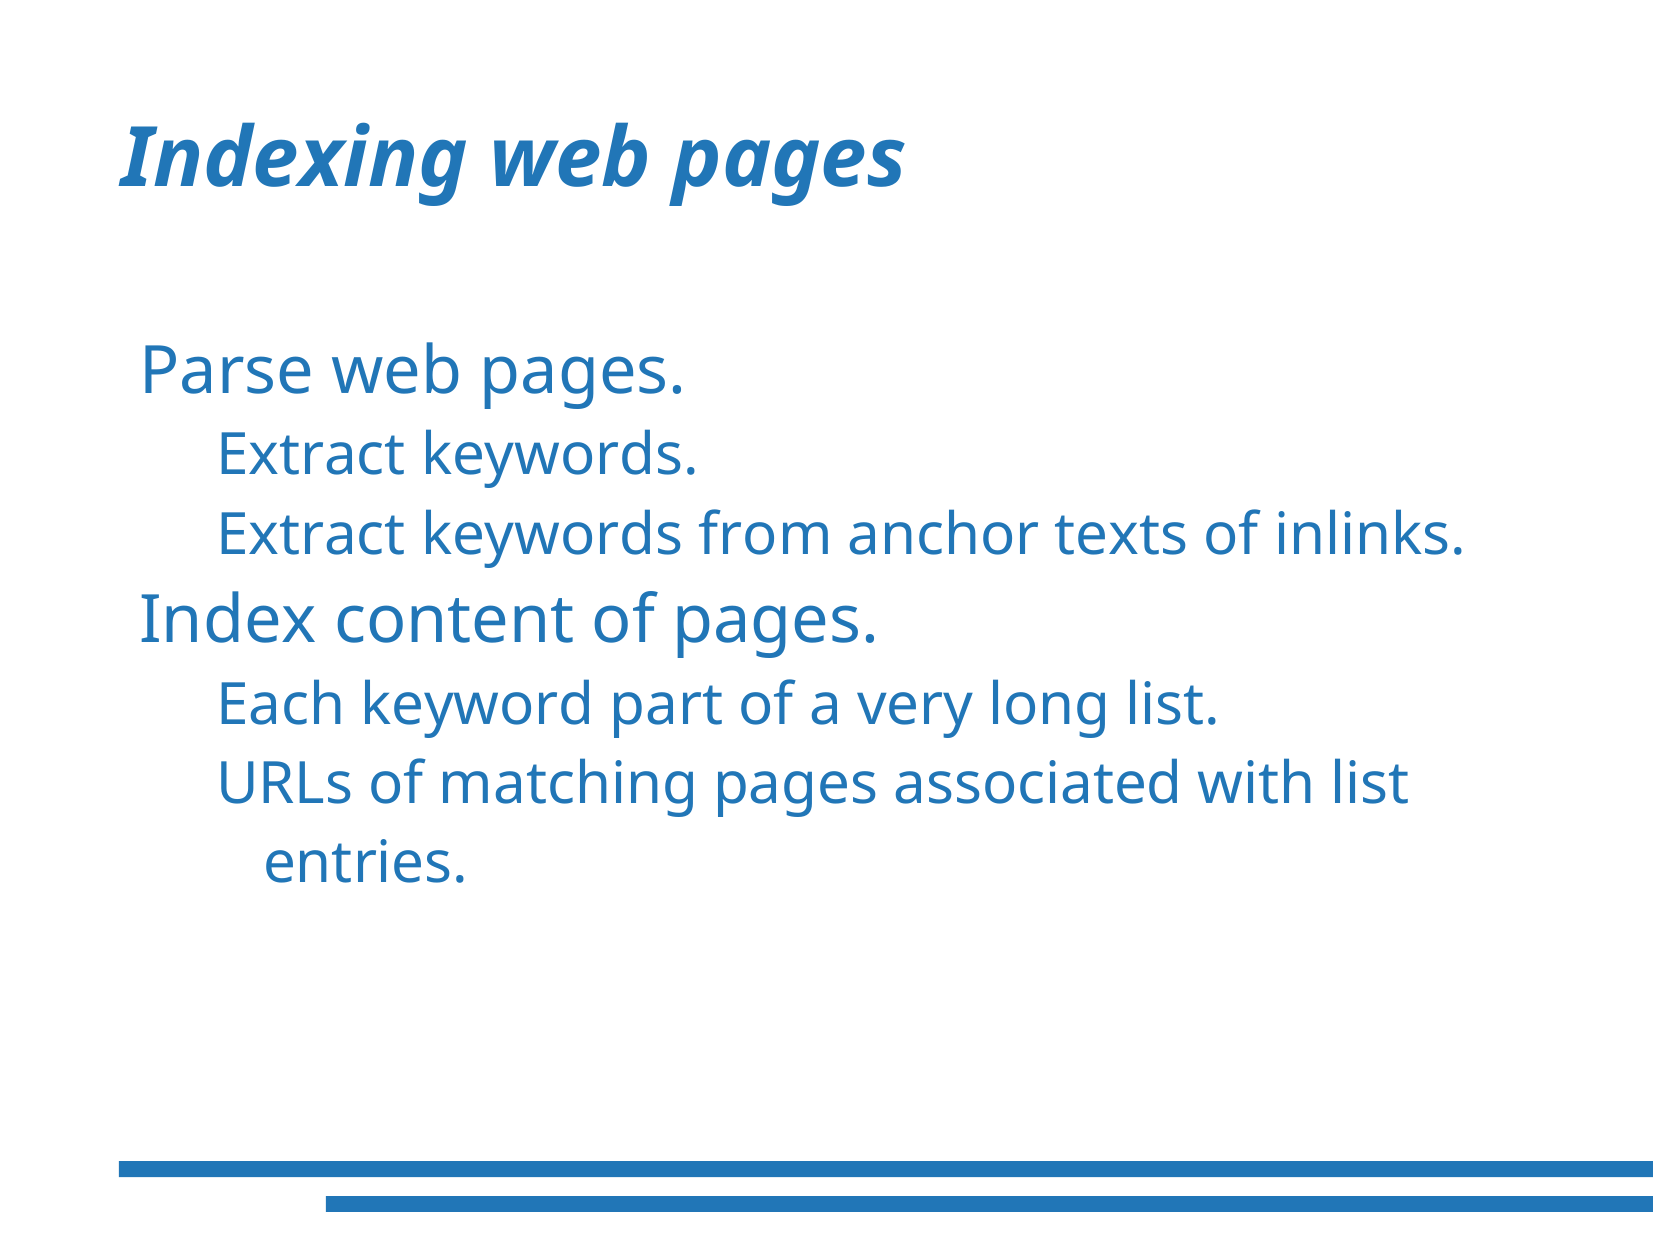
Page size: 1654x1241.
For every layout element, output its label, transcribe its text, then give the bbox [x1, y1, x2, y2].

title Indexing web pages [121, 50, 1534, 258]
list Parse web pages. Extract keywords. Extract keywords from anchor texts of inlinks. Index content of pages. Each keyword part of a very long list. URLs of matching pages associated with list entries. [121, 322, 1561, 1104]
